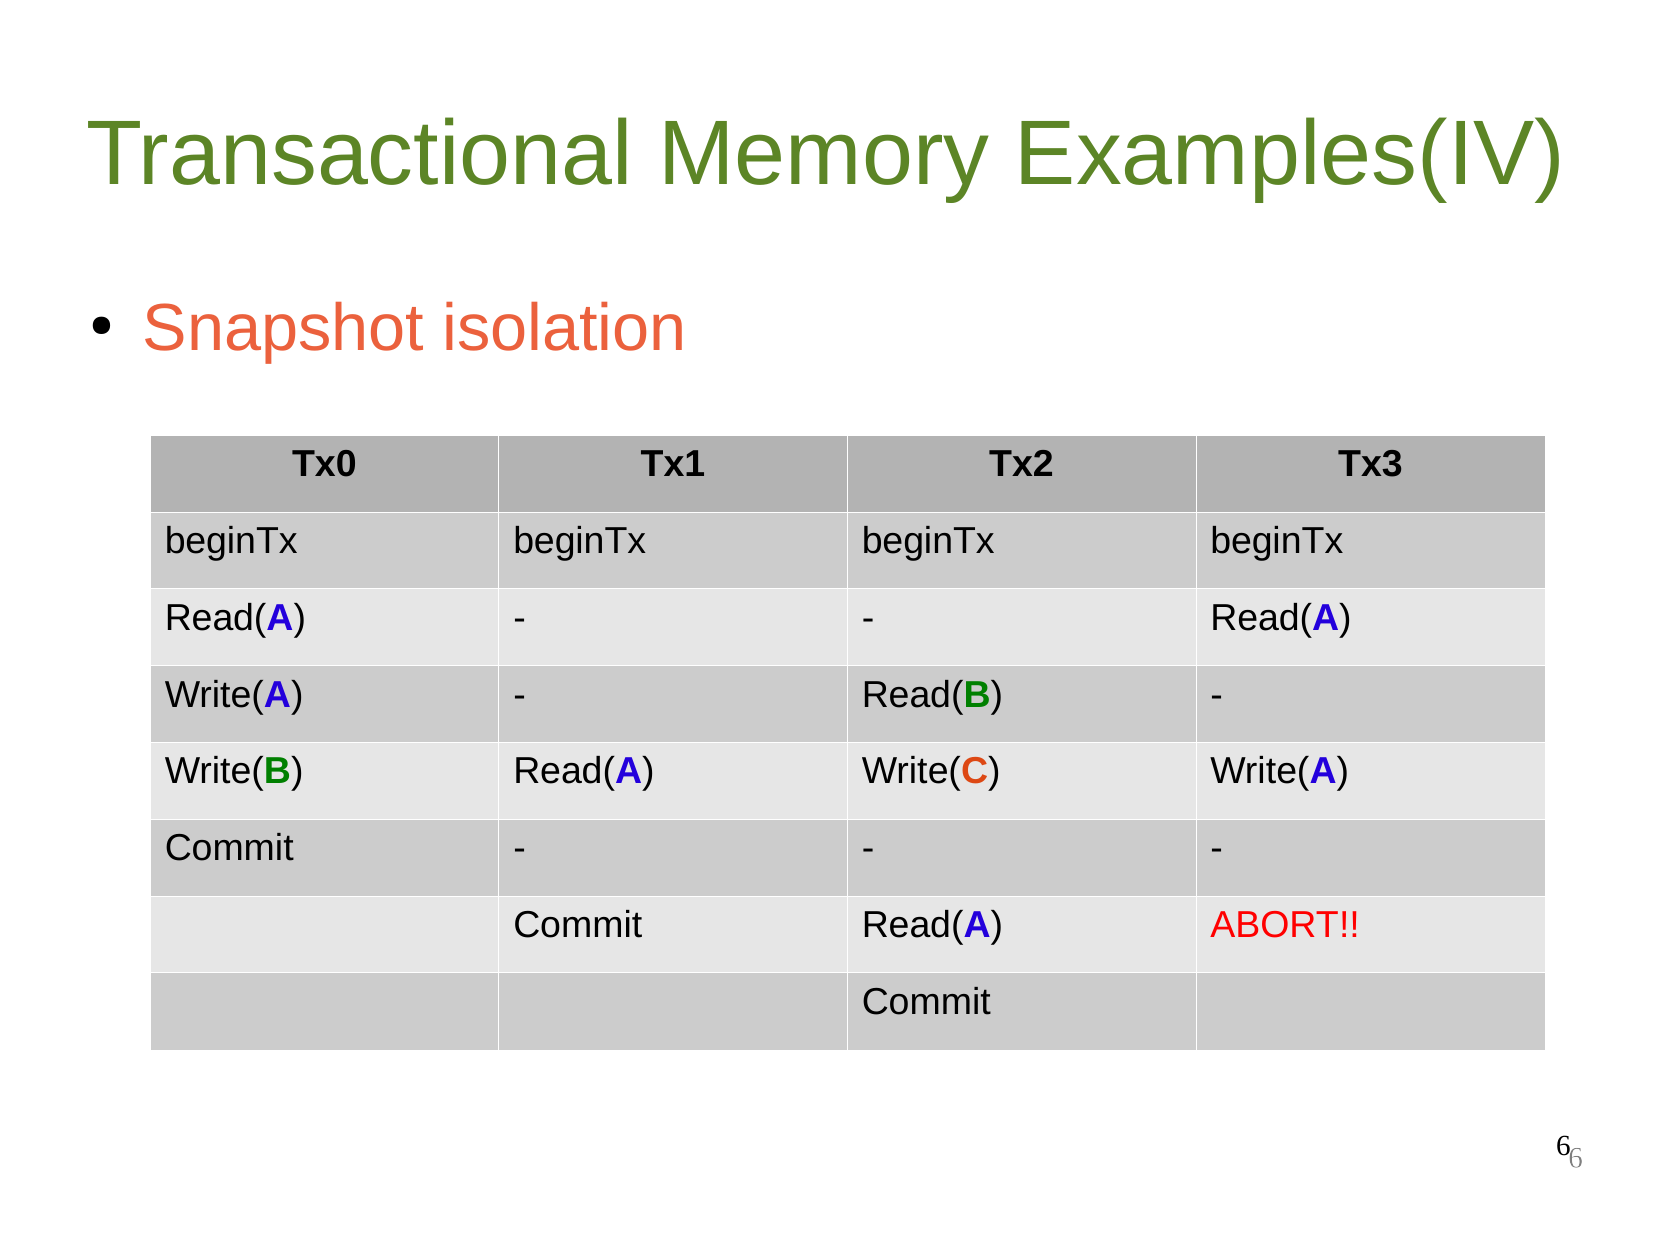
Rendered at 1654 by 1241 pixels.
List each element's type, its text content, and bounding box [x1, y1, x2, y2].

table_cell - [499, 666, 847, 742]
table_header Tx3 [1197, 436, 1545, 512]
table_cell [499, 973, 847, 1050]
table_cell Read(A) [848, 897, 1196, 972]
table_cell [151, 973, 498, 1050]
table_cell Write(A) [151, 666, 498, 742]
table_cell Write(A) [1197, 743, 1545, 819]
table_cell Commit [151, 820, 498, 896]
table_cell Write(C) [848, 743, 1196, 819]
table_cell - [499, 820, 847, 896]
table_cell Read(A) [151, 589, 498, 665]
table_cell [1197, 973, 1545, 1050]
table_cell - [1197, 666, 1545, 742]
table_cell Read(A) [1197, 589, 1545, 665]
table_cell Commit [848, 973, 1196, 1050]
title Transactional Memory Examples(IV) [82, 49, 1571, 257]
table_cell Read(B) [848, 666, 1196, 742]
list Snapshot isolation [71, 290, 1561, 1126]
table_cell beginTx [499, 513, 847, 588]
table_cell beginTx [848, 513, 1196, 588]
table_cell Write(B) [151, 743, 498, 819]
table_header Tx2 [848, 436, 1196, 512]
table_cell Read(A) [499, 743, 847, 819]
table_cell - [848, 820, 1196, 896]
table_header Tx0 [151, 436, 498, 512]
table_cell - [848, 589, 1196, 665]
table_header Tx1 [499, 436, 847, 512]
table_cell beginTx [1197, 513, 1545, 588]
table_cell beginTx [151, 513, 498, 588]
table_cell - [1197, 820, 1545, 896]
table_cell - [499, 589, 847, 665]
table_cell Commit [499, 897, 847, 972]
table_cell [151, 897, 498, 972]
table_cell ABORT!! [1197, 897, 1545, 972]
